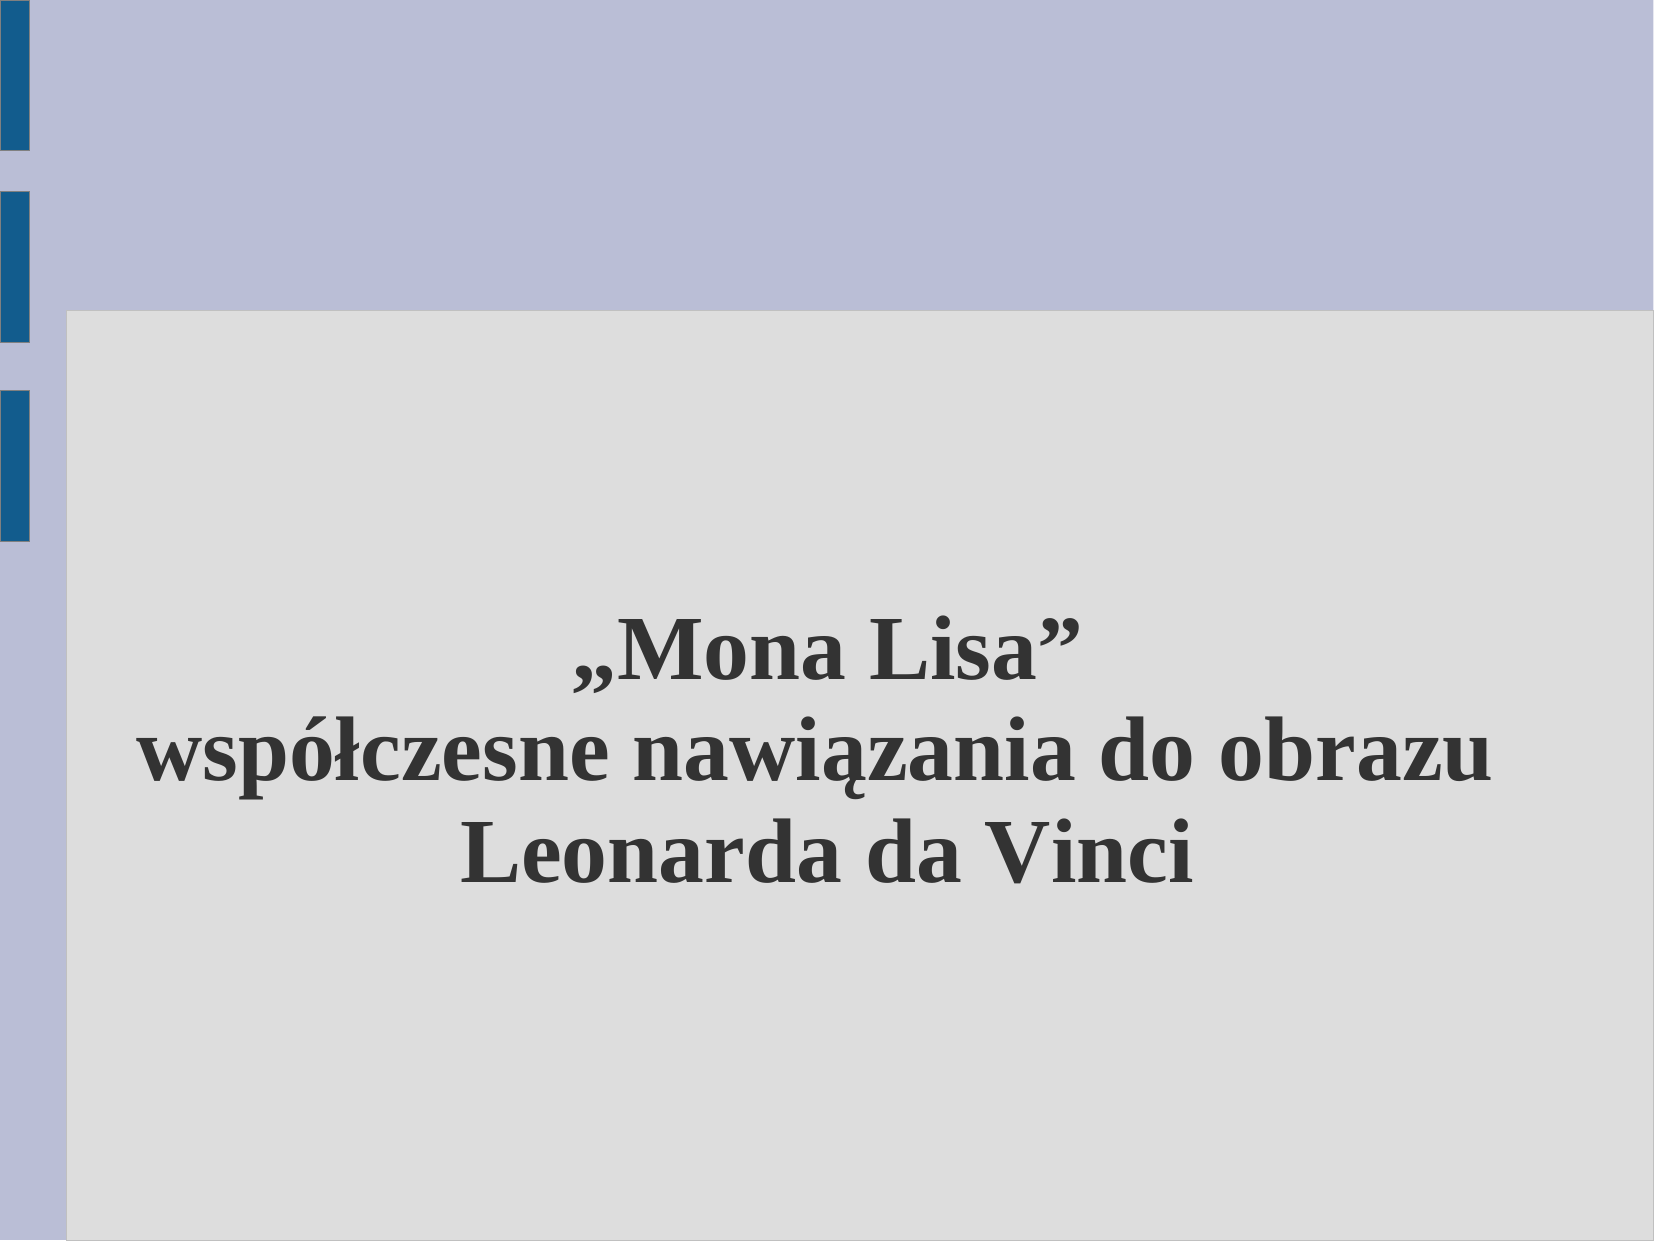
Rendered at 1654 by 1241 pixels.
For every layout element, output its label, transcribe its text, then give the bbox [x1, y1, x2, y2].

title „Mona Lisa” współczesne nawiązania do obrazu Leonarda da Vinci [121, 33, 1534, 344]
subtitle [121, 344, 1534, 1127]
